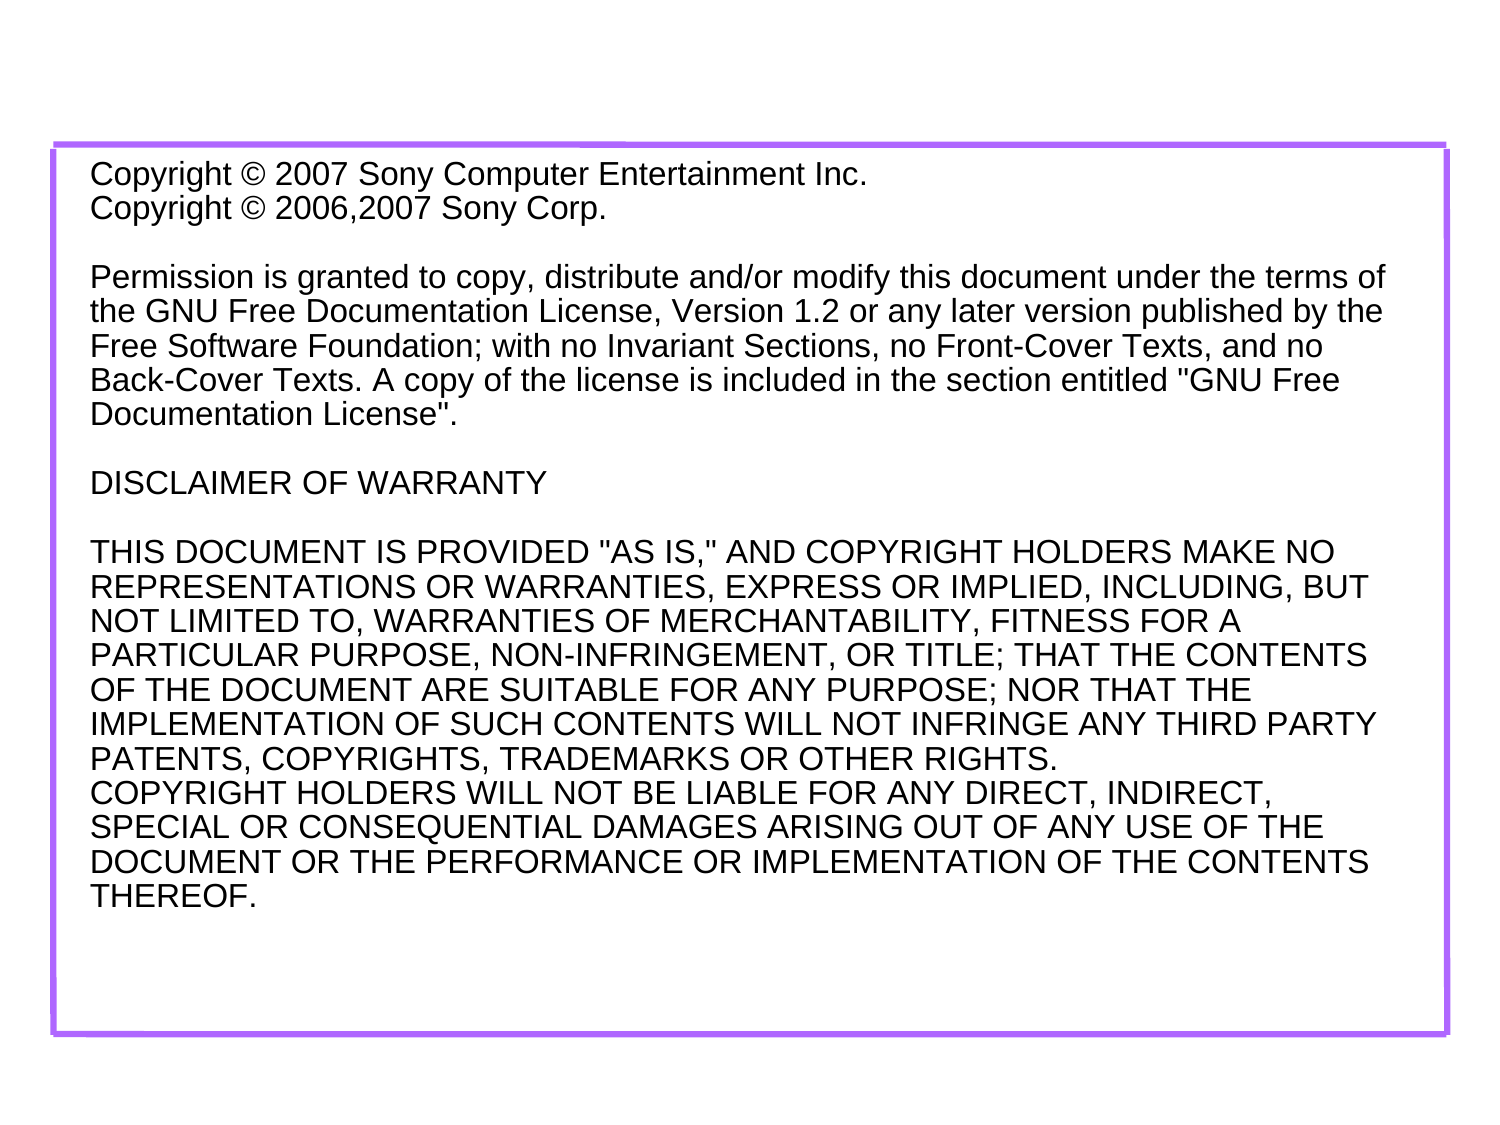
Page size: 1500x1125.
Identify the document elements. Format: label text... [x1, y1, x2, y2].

text_box Copyright © 2007 Sony Computer Entertainment Inc. Copyright © 2006,2007 Sony Corp. Permission is granted to copy, distribute and/or modify this document under the terms of the GNU Free Documentation License, Version 1.2 or any later version published by the Free Software Foundation; with no Invariant Sections, no Front-Cover Texts, and no Back-Cover Texts. A copy of the license is included in the section entitled "GNU Free Documentation License". DISCLAIMER OF WARRANTY THIS DOCUMENT IS PROVIDED "AS IS," AND COPYRIGHT HOLDERS MAKE NO REPRESENTATIONS OR WARRANTIES, EXPRESS OR IMPLIED, INCLUDING, BUT NOT LIMITED TO, WARRANTIES OF MERCHANTABILITY, FITNESS FOR A PARTICULAR PURPOSE, NON-INFRINGEMENT, OR TITLE; THAT THE CONTENTS OF THE DOCUMENT ARE SUITABLE FOR ANY PURPOSE; NOR THAT THE IMPLEMENTATION OF SUCH CONTENTS WILL NOT INFRINGE ANY THIRD PARTY PATENTS, COPYRIGHTS, TRADEMARKS OR OTHER RIGHTS. COPYRIGHT HOLDERS WILL NOT BE LIABLE FOR ANY DIRECT, INDIRECT, SPECIAL OR CONSEQUENTIAL DAMAGES ARISING OUT OF ANY USE OF THE DOCUMENT OR THE PERFORMANCE OR IMPLEMENTATION OF THE CONTENTS THEREOF. [75, 149, 1426, 957]
